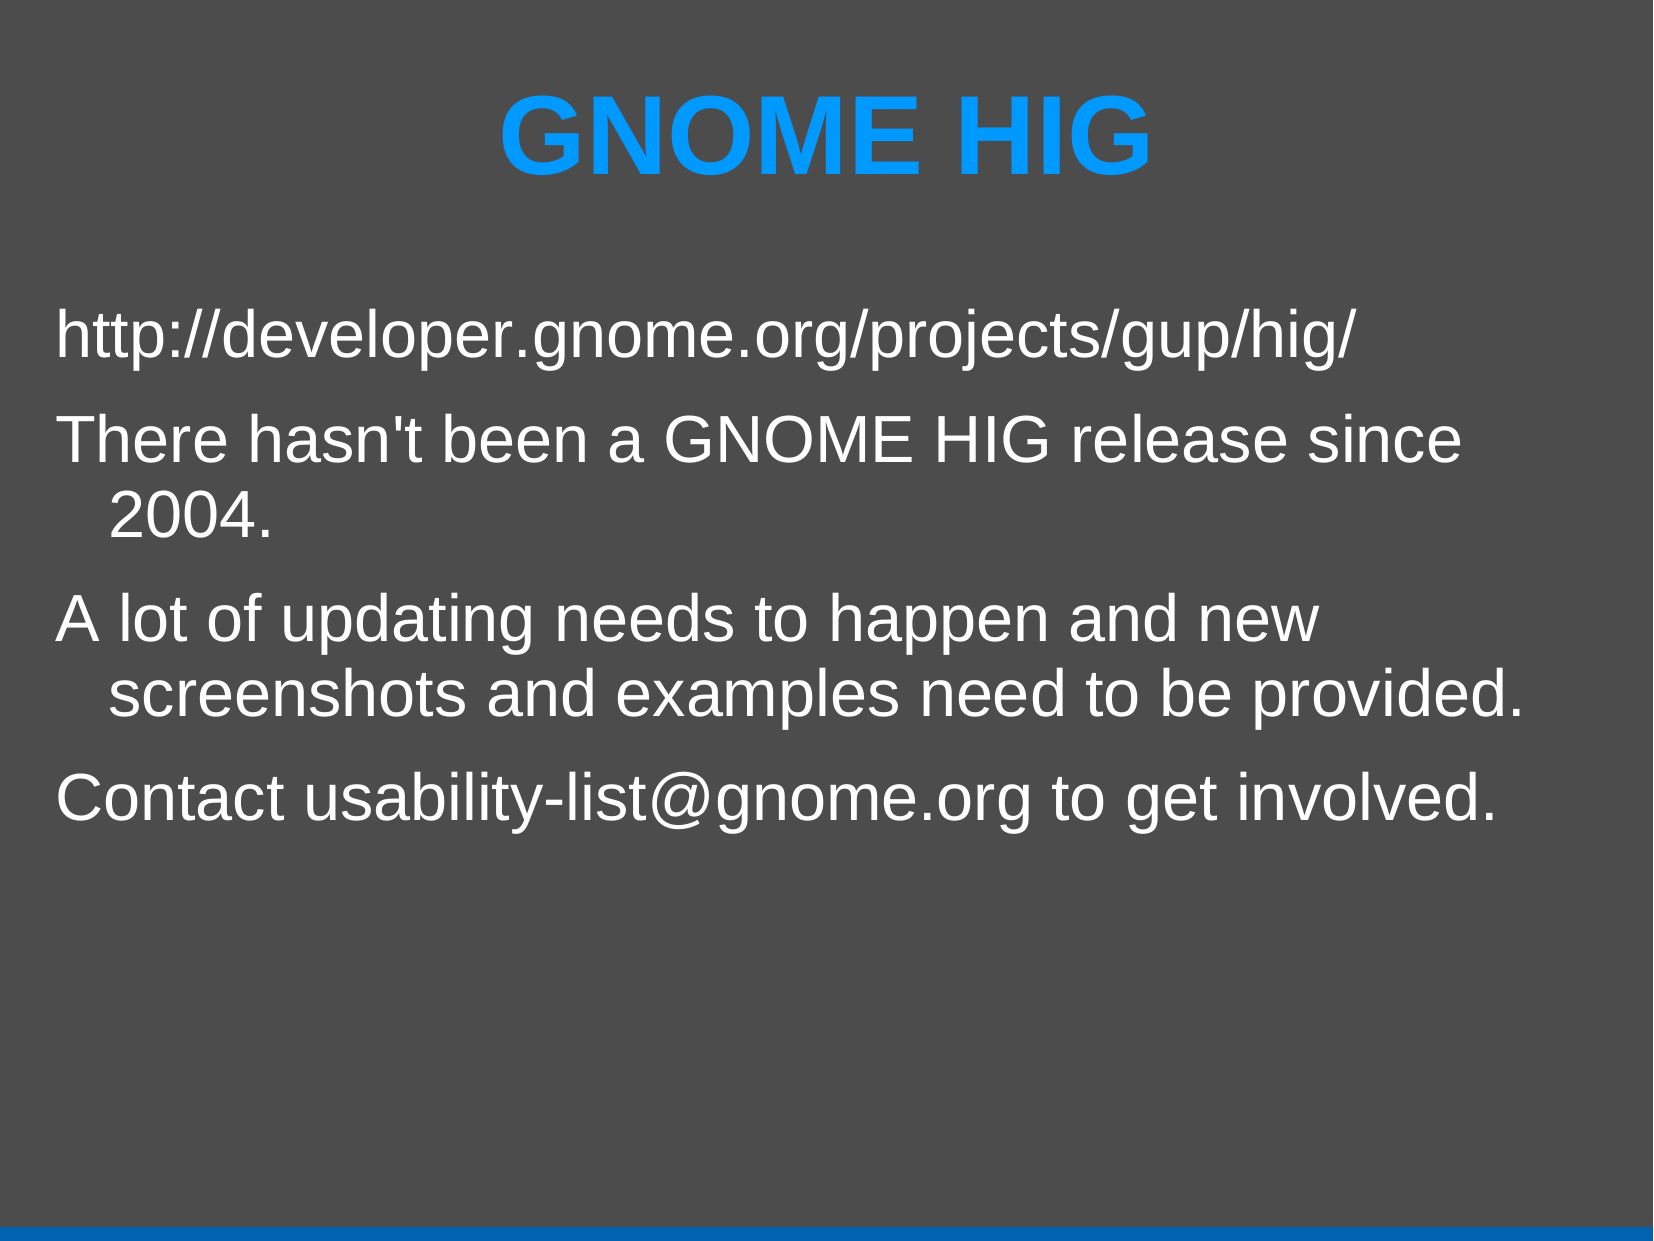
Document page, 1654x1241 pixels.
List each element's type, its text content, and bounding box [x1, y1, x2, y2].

list http://developer.gnome.org/projects/gup/hig/ There hasn't been a GNOME HIG release since 2004. A lot of updating needs to happen and new screenshots and examples need to be provided. Contact usability-list@gnome.org to get involved. [37, 297, 1613, 1163]
title GNOME HIG [121, 32, 1533, 240]
